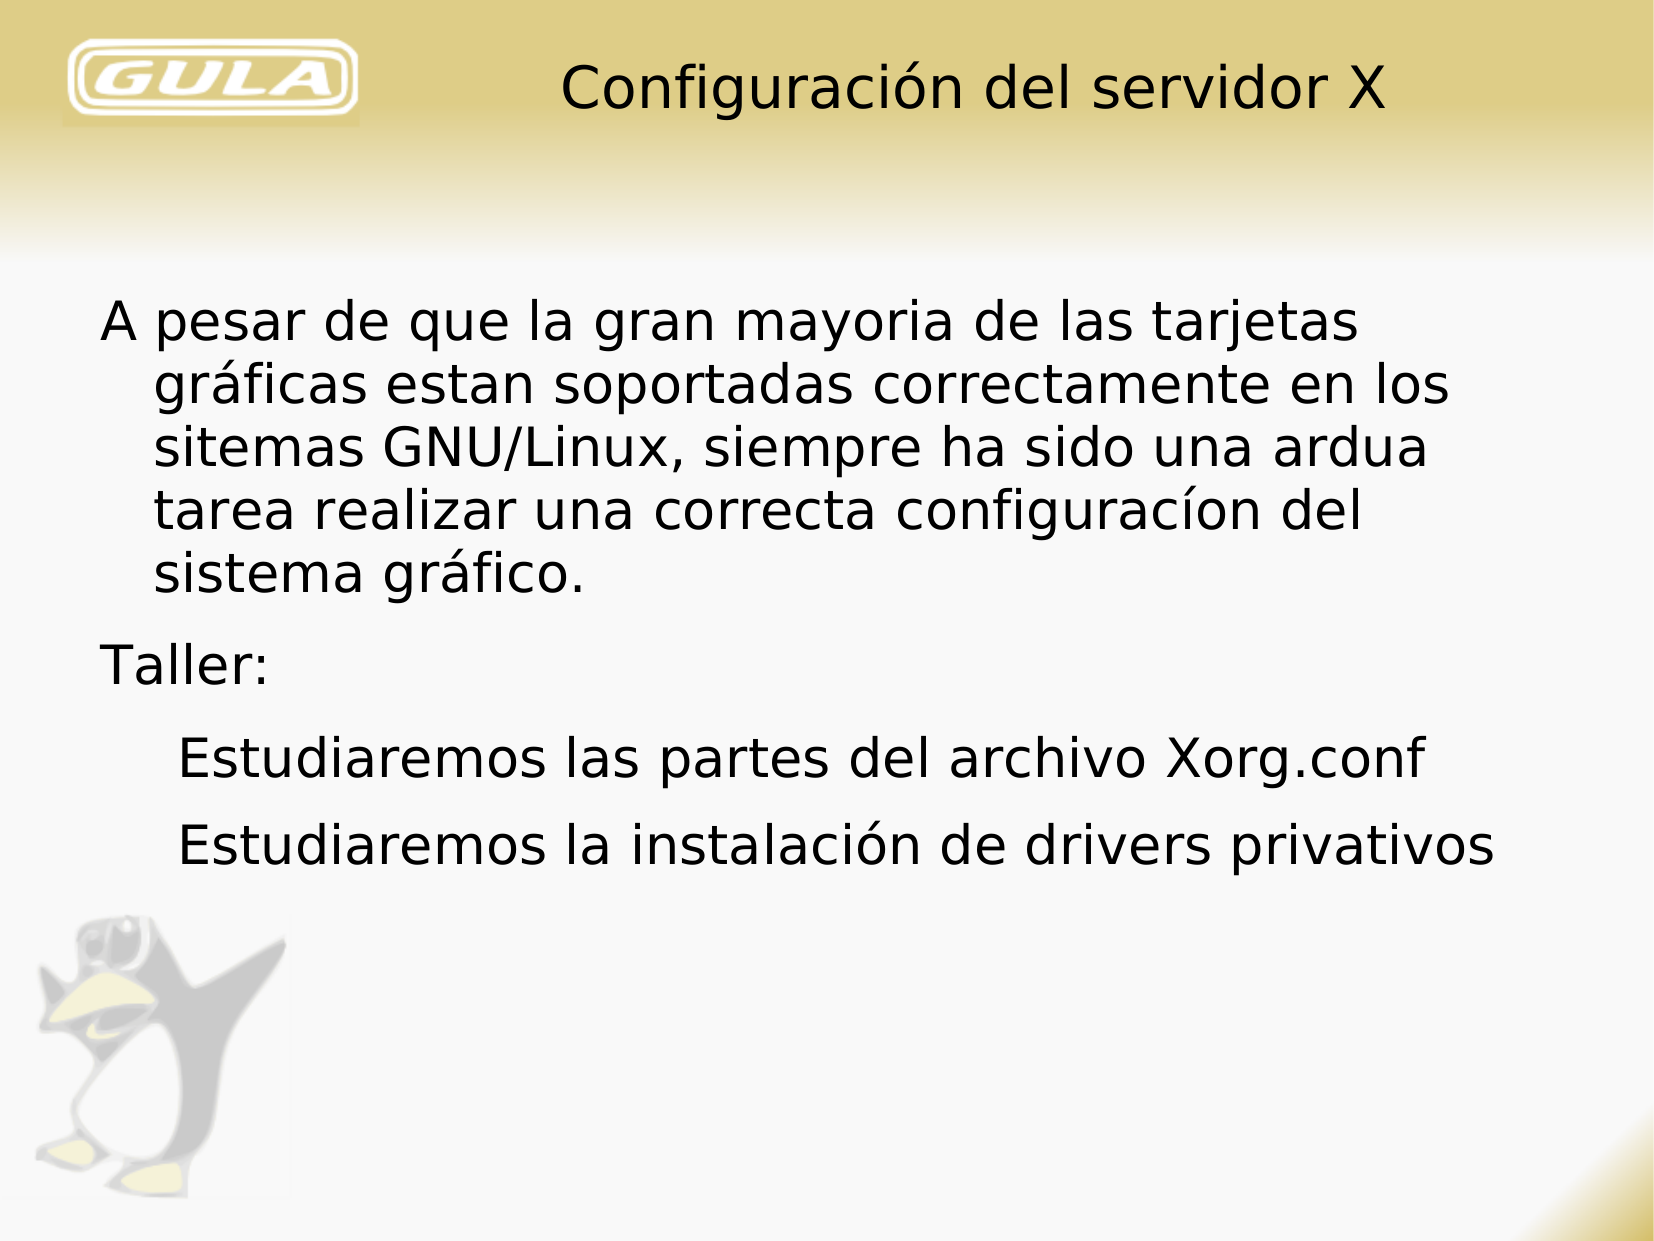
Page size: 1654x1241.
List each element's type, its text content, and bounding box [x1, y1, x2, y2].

picture [0, 0, 1654, 1241]
list A pesar de que la gran mayoria de las tarjetas gráficas estan soportadas correctamente en los sitemas GNU/Linux, siempre ha sido una ardua tarea realizar una correcta configuracíon del sistema gráfico. Taller: Estudiaremos las partes del archivo Xorg.conf Estudiaremos la instalación de drivers privativos [82, 290, 1571, 1094]
title Configuración del servidor X [383, 22, 1565, 154]
